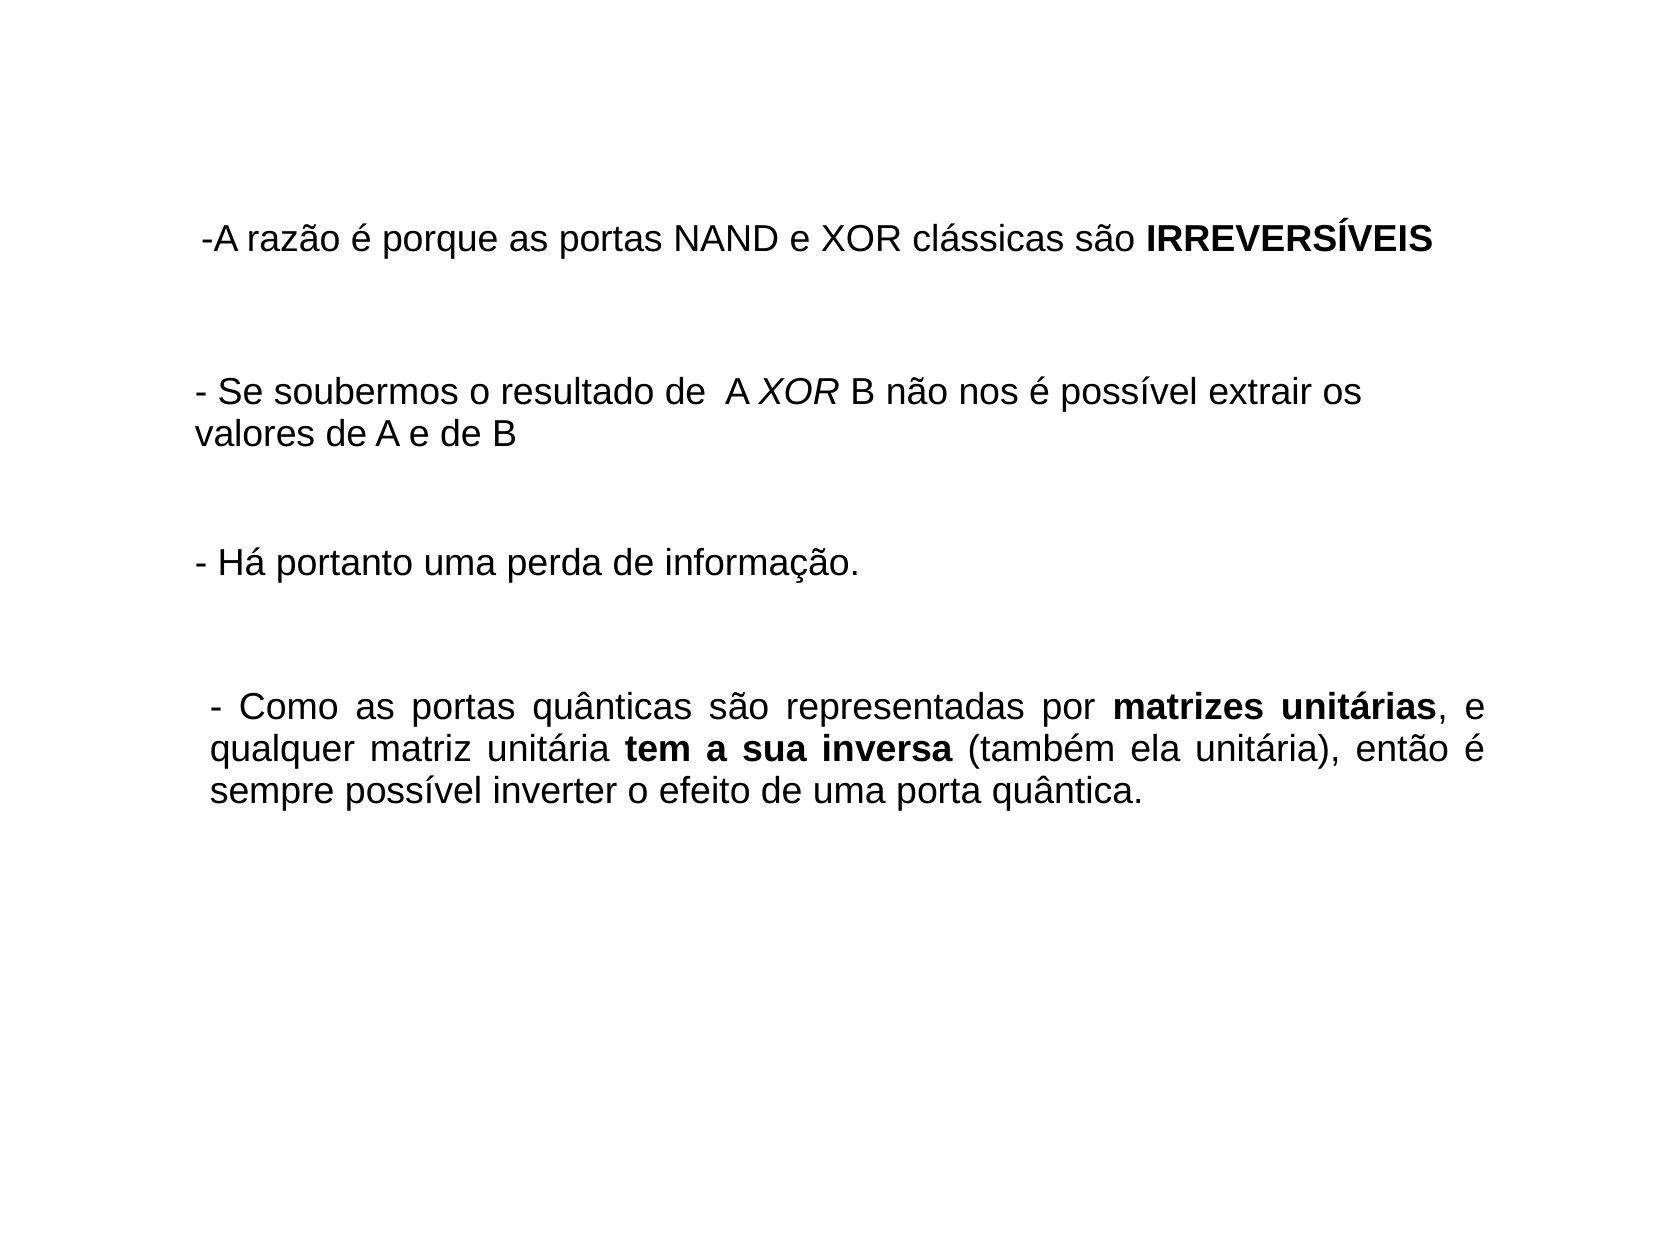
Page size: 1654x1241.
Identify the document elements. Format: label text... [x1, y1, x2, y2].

text_box - Se soubermos o resultado de A XOR B não nos é possível extrair os valores de A e de B [180, 363, 1486, 462]
text_box - Há portanto uma perda de informação. [180, 534, 1486, 592]
text_box -A razão é porque as portas NAND e XOR clássicas são IRREVERSÍVEIS [186, 210, 1492, 267]
text_box - Como as portas quânticas são representadas por matrizes unitárias, e qualquer matriz unitária tem a sua inversa (também ela unitária), então é sempre possível inverter o efeito de uma porta quântica. [195, 678, 1501, 819]
